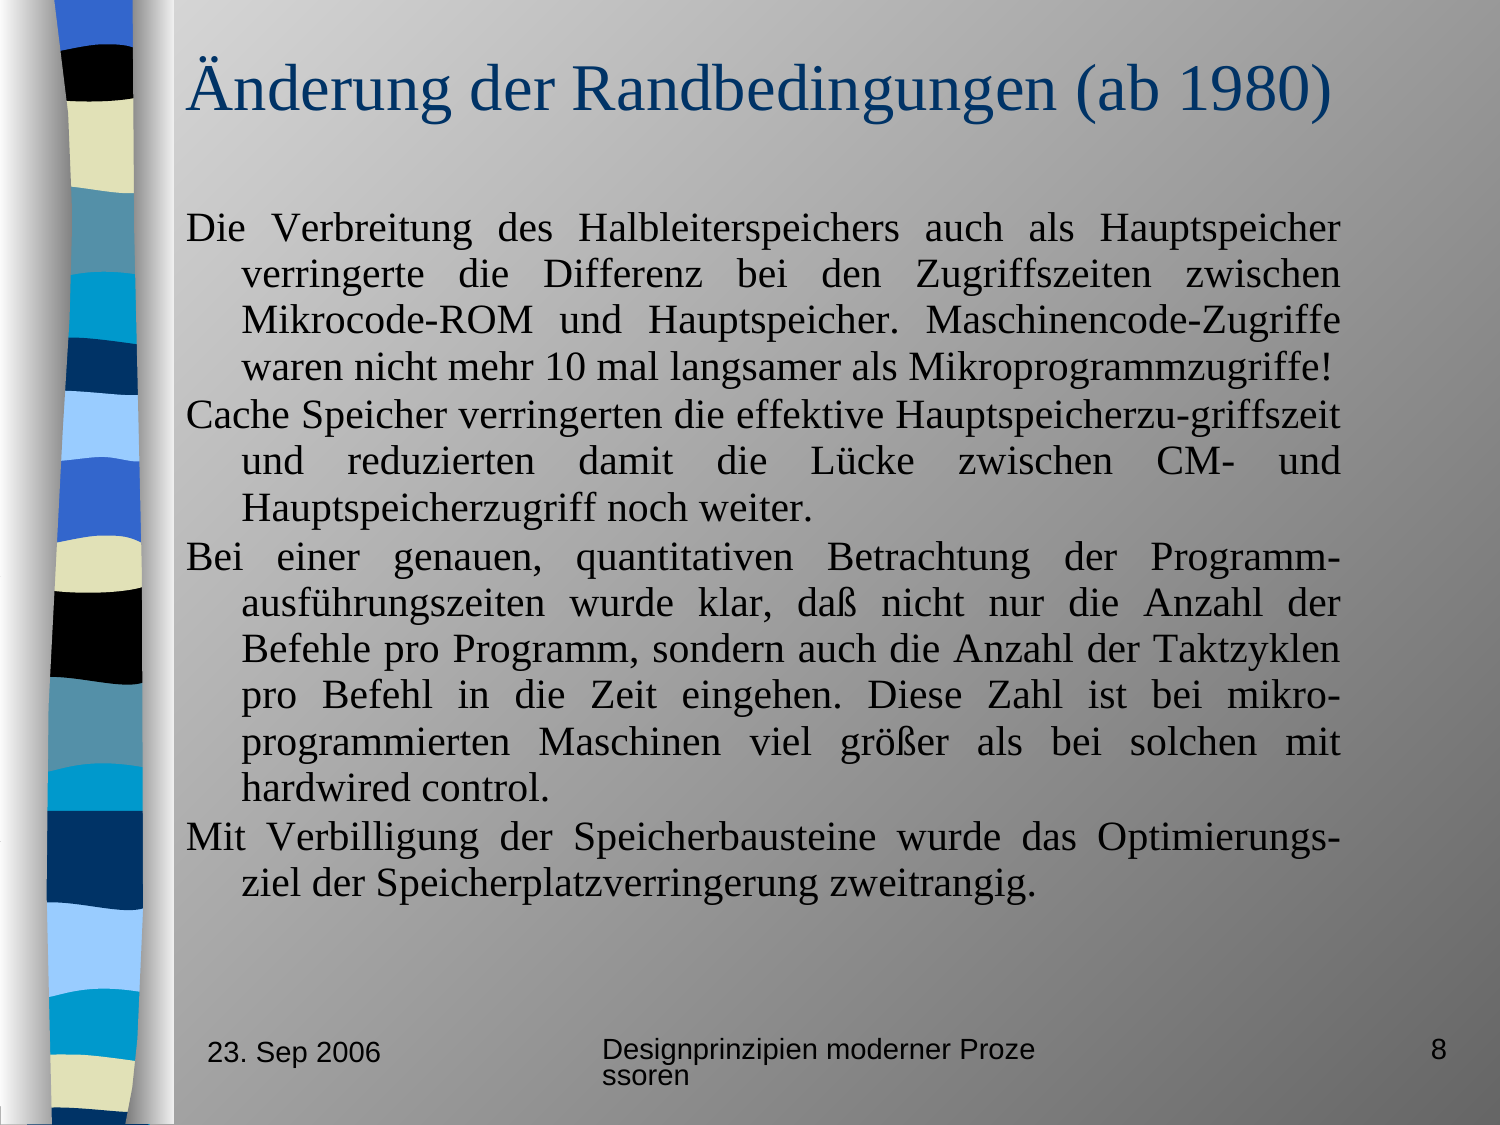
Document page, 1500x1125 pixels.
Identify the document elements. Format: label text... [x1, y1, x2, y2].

list Die Verbreitung des Halbleiterspeichers auch als Hauptspeicher verringerte die Differenz bei den Zugriffszeiten zwischen Mikrocode-ROM und Hauptspeicher. Maschinencode-Zugriffe waren nicht mehr 10 mal langsamer als Mikroprogrammzugriffe! Cache Speicher verringerten die effektive Hauptspeicherzu-griffszeit und reduzierten damit die Lücke zwischen CM- und Hauptspeicherzugriff noch weiter. Bei einer genauen, quantitativen Betrachtung der Programm-ausführungszeiten wurde klar, daß nicht nur die Anzahl der Befehle pro Programm, sondern auch die Anzahl der Taktzyklen pro Befehl in die Zeit eingehen. Diese Zahl ist bei mikro-programmierten Maschinen viel größer als bei solchen mit hardwired control. Mit Verbilligung der Speicherbausteine wurde das Optimierungs-ziel der Speicherplatzverringerung zweitrangig. [171, 196, 1357, 1031]
title Änderung der Randbedingungen (ab 1980) [171, 0, 1447, 188]
